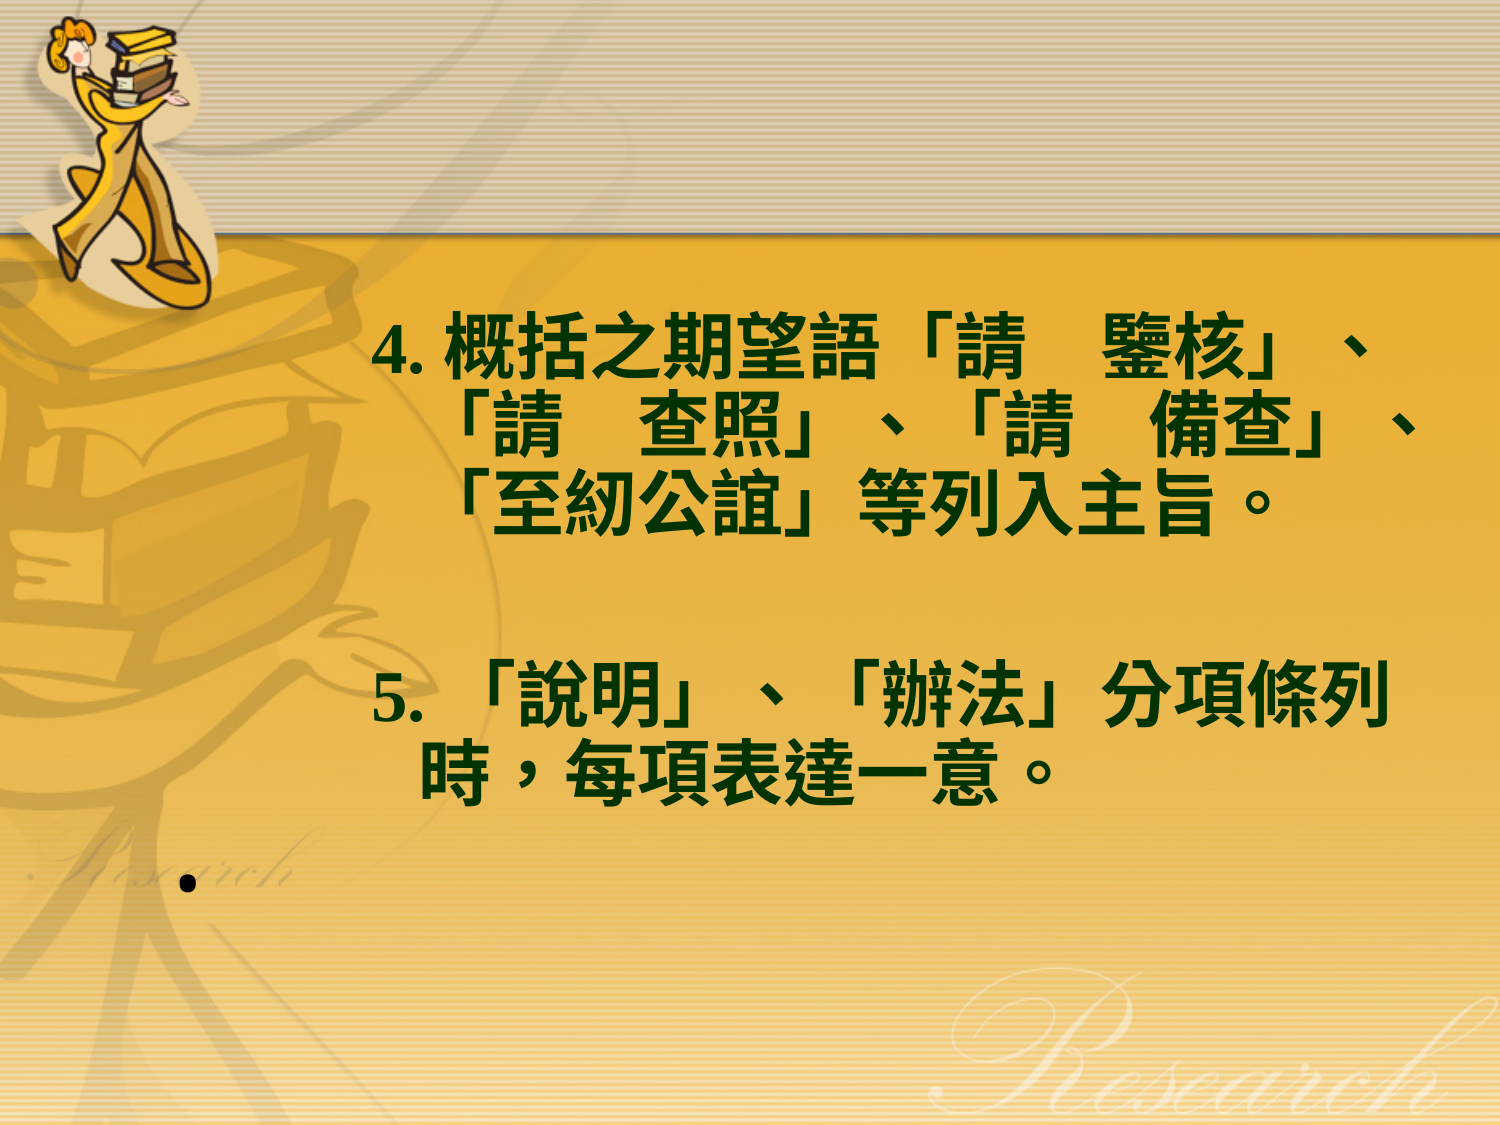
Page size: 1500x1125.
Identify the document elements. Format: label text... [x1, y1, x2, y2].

list 4.概括之期望語「請 鑒核」、「請 查照」、「請 備查」、「至紉公誼」等列入主旨。 5.「說明」、「辦法」分項條列時，每項表達一意。 [159, 302, 1435, 1125]
